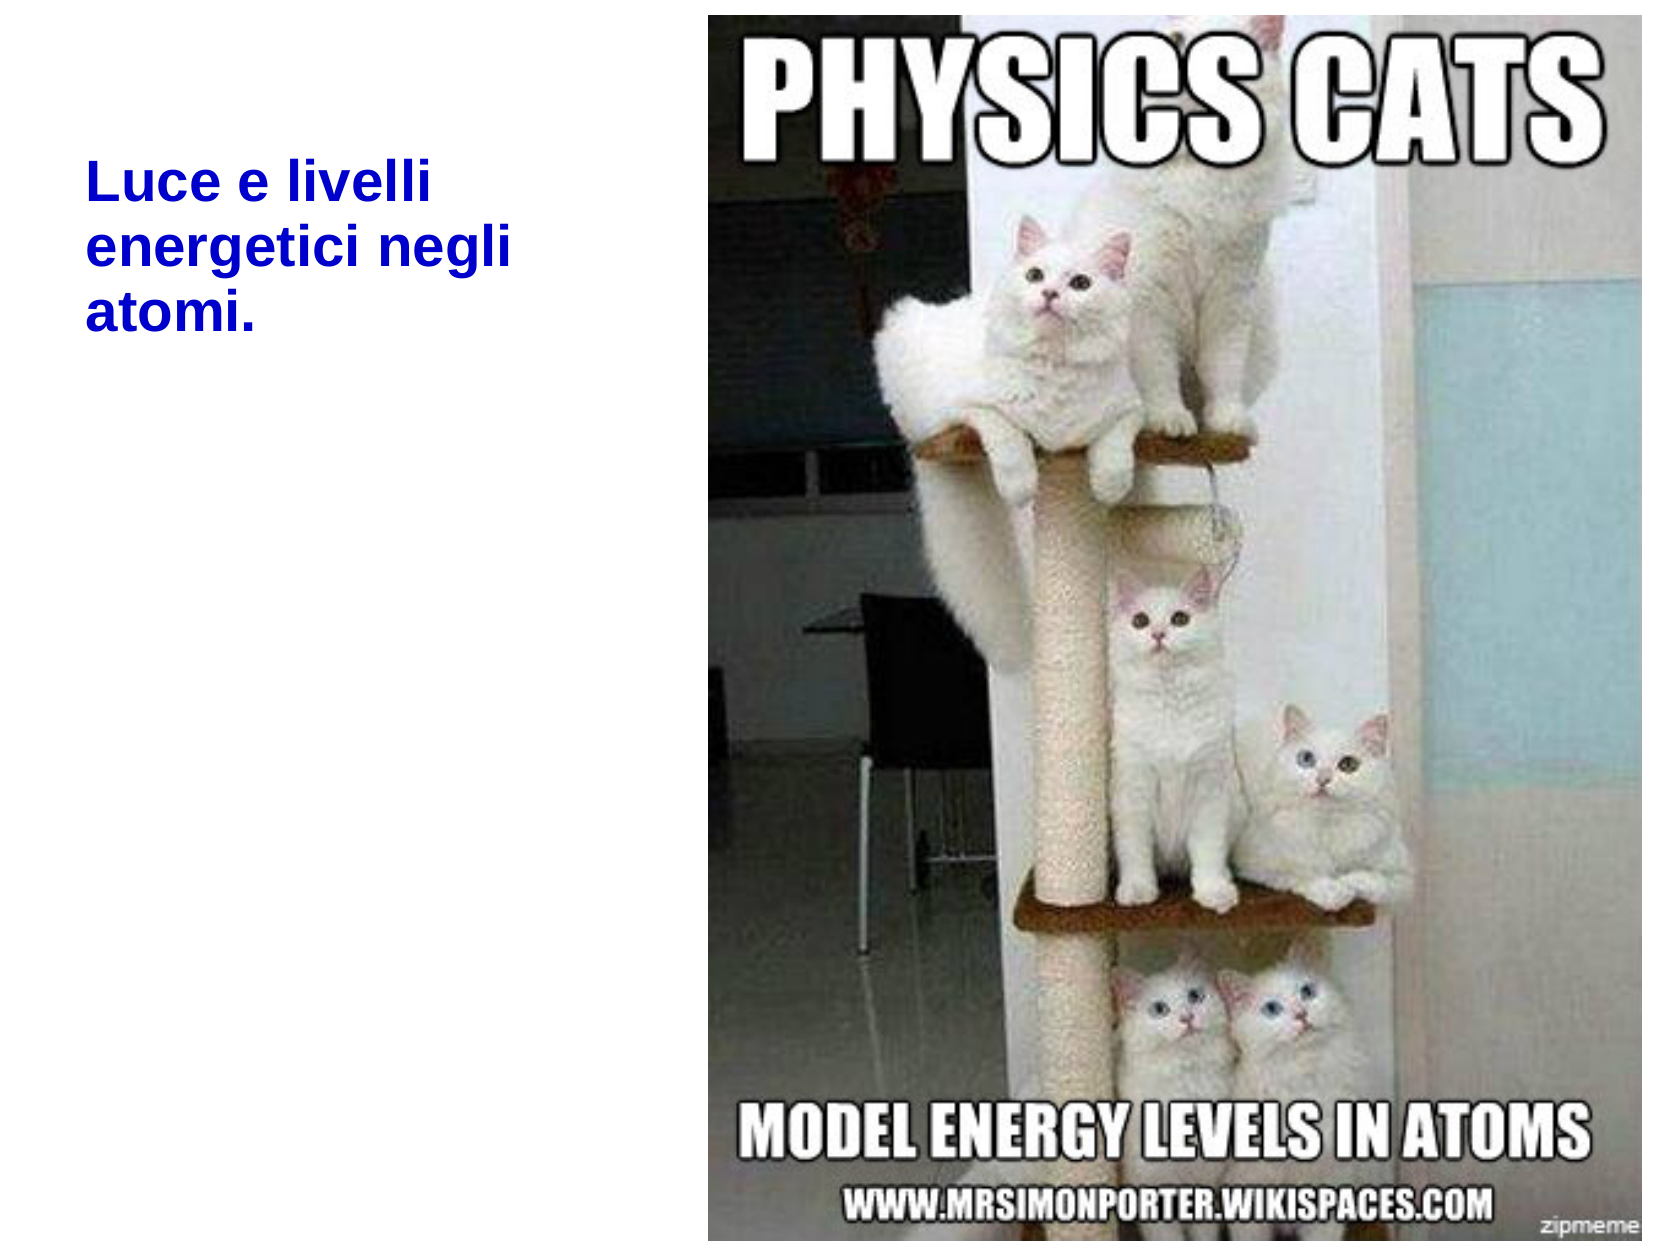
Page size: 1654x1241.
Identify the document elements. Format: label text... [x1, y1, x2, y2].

picture [708, 15, 1642, 1241]
text_box Luce e livelli energetici negli atomi. [70, 141, 638, 353]
